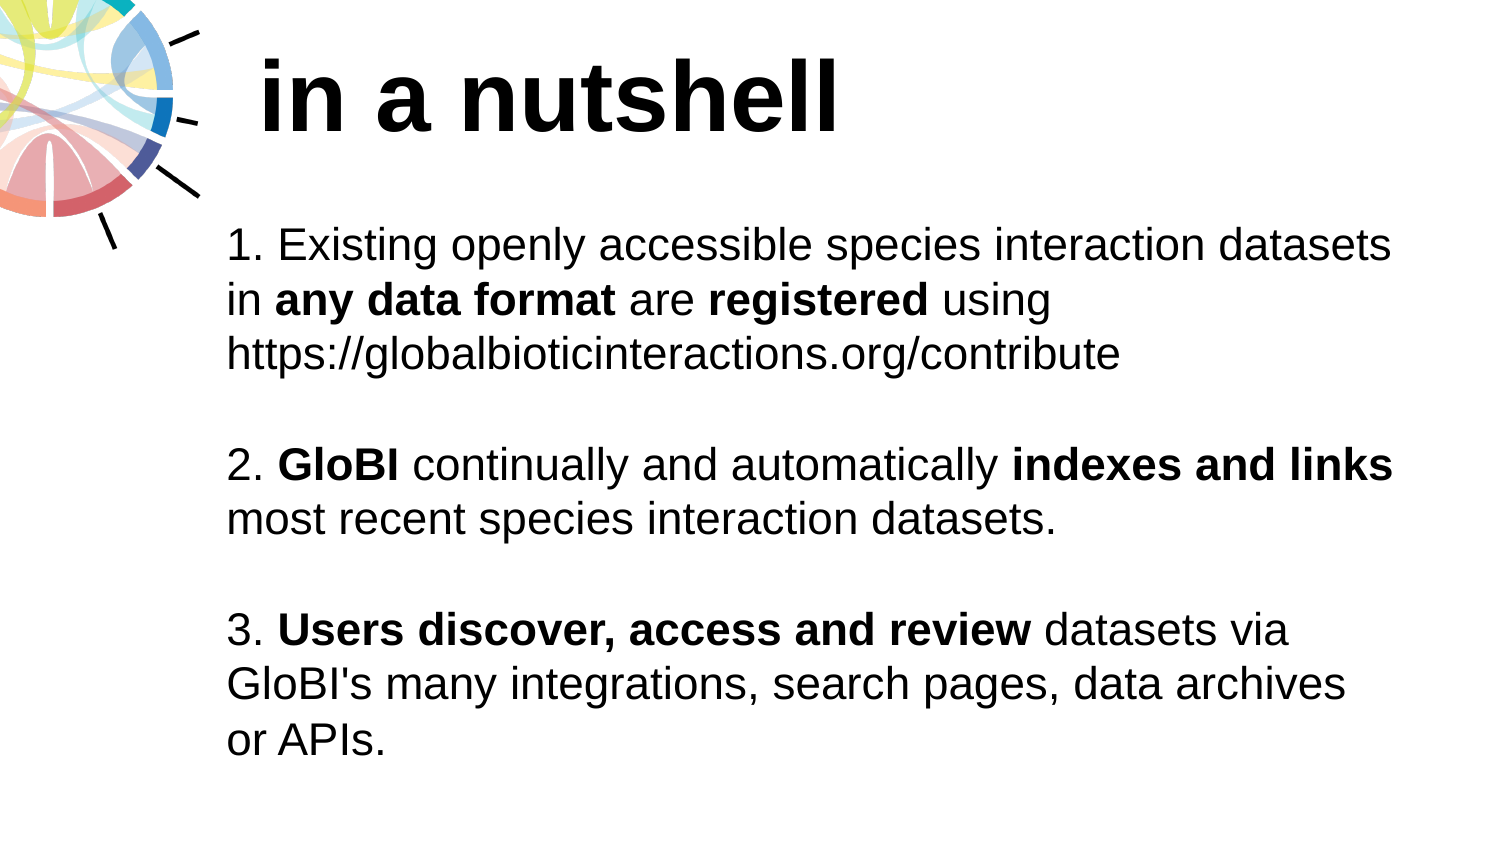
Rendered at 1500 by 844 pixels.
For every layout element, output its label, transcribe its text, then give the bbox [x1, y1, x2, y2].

text_box 1. Existing openly accessible species interaction datasets in any data format are registered using https://globalbioticinteractions.org/contribute 2. GloBI continually and automatically indexes and links most recent species interaction datasets. 3. Users discover, access and review datasets via GloBI's many integrations, search pages, data archives or APIs. [211, 199, 1415, 340]
text_box in a nutshell [22, 16, 857, 151]
picture [0, 0, 212, 256]
